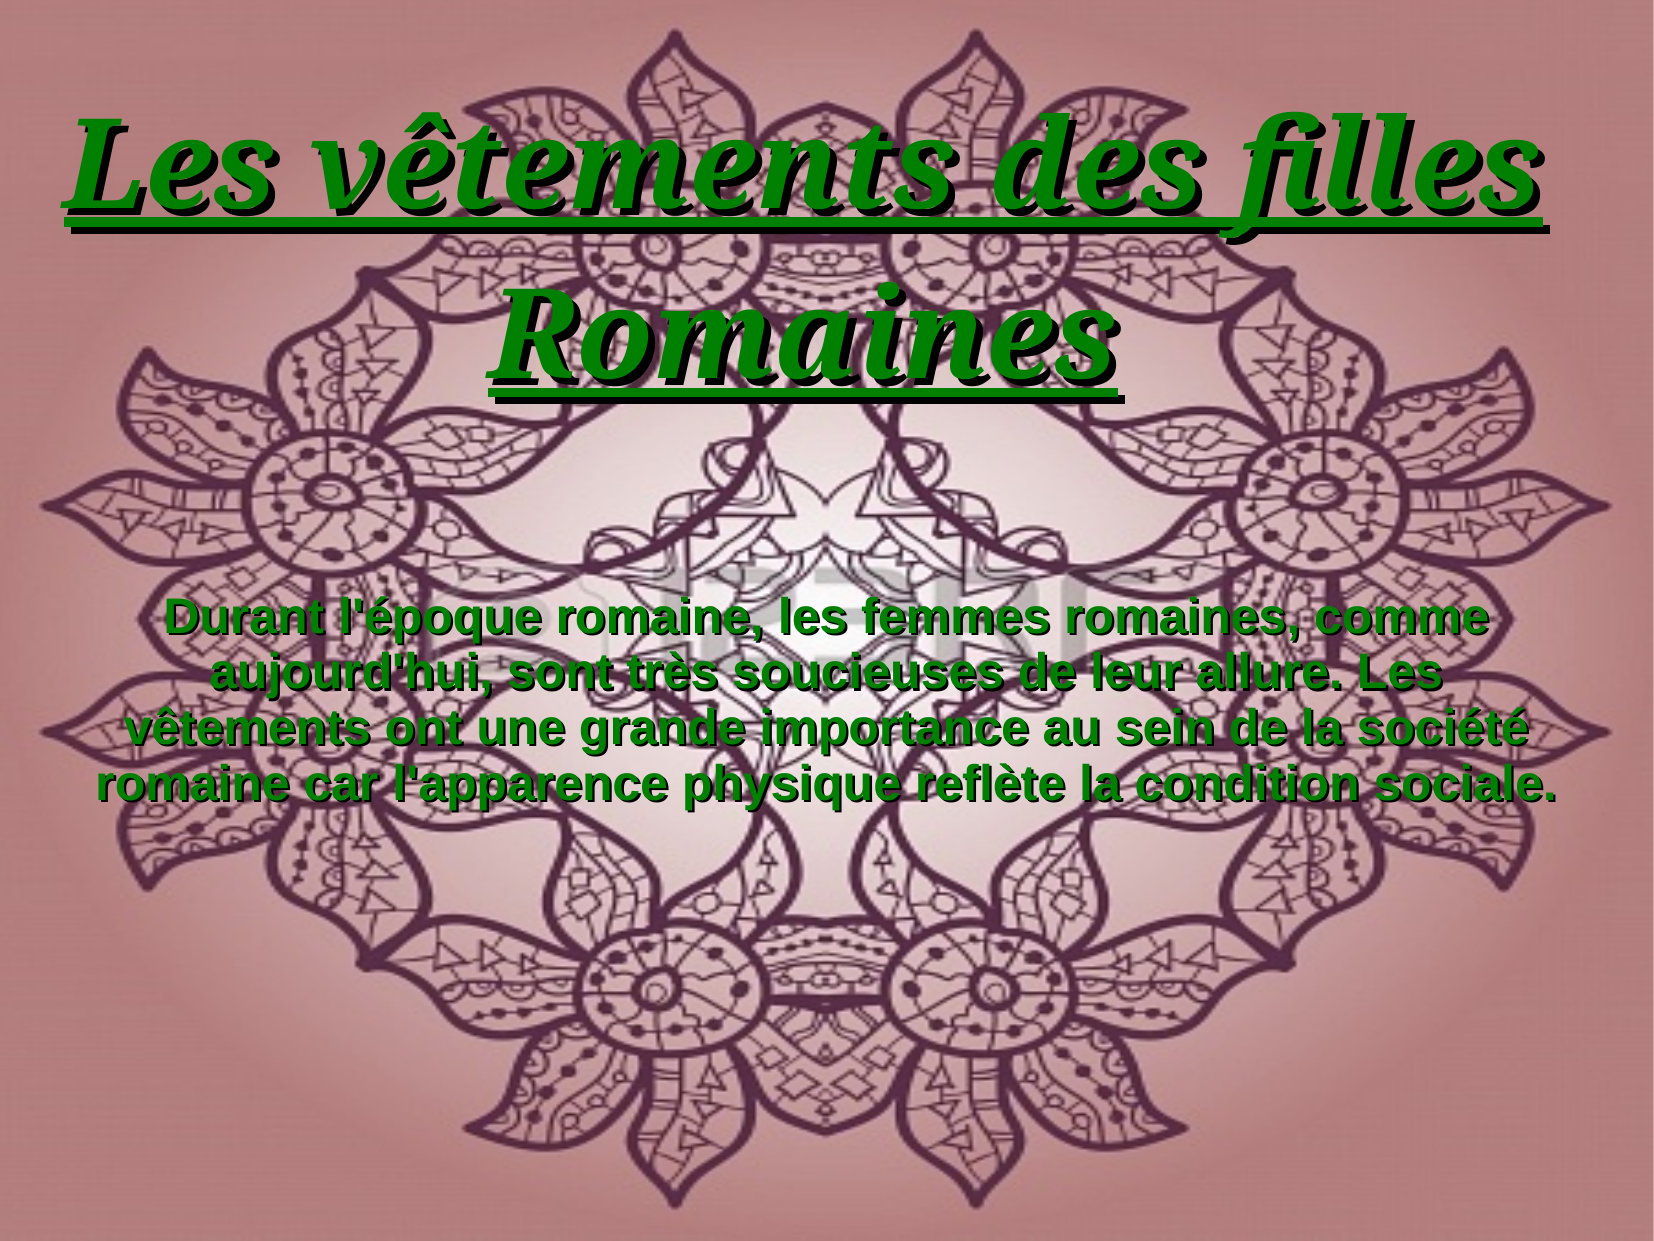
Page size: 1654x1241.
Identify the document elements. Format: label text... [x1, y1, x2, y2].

picture [0, 0, 1654, 1241]
subtitle Durant l'époque romaine, les femmes romaines, comme aujourd'hui, sont très soucieuses de leur allure. Les vêtements ont une grande importance au sein de la société romaine car l'apparence physique reflète la condition sociale. [82, 290, 1571, 1109]
title Les vêtements des filles Romaines [59, 92, 1548, 398]
